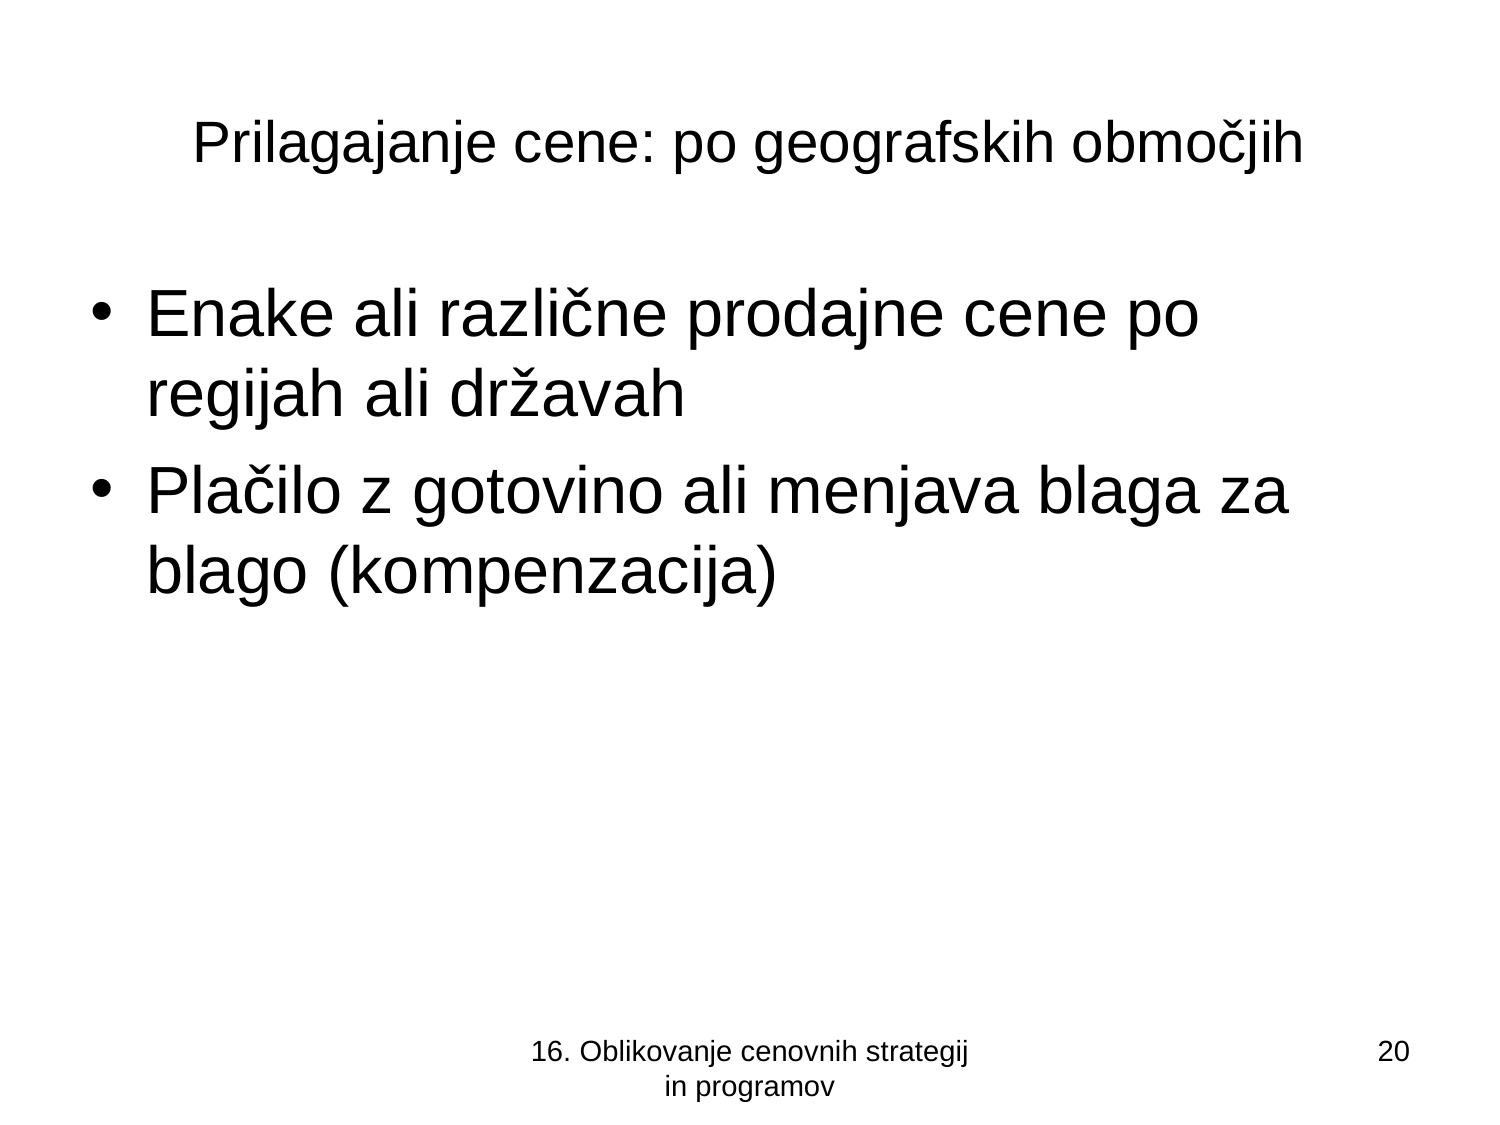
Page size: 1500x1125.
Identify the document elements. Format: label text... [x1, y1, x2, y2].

text_box 16. Oblikovanje cenovnih strategij in programov [512, 1024, 988, 1103]
title Prilagajanje cene: po geografskih območjih [75, 45, 1426, 233]
list Enake ali različne prodajne cene po regijah ali državah Plačilo z gotovino ali menjava blaga za blago (kompenzacija) [75, 262, 1426, 1006]
text_box <number> [1074, 1024, 1426, 1103]
